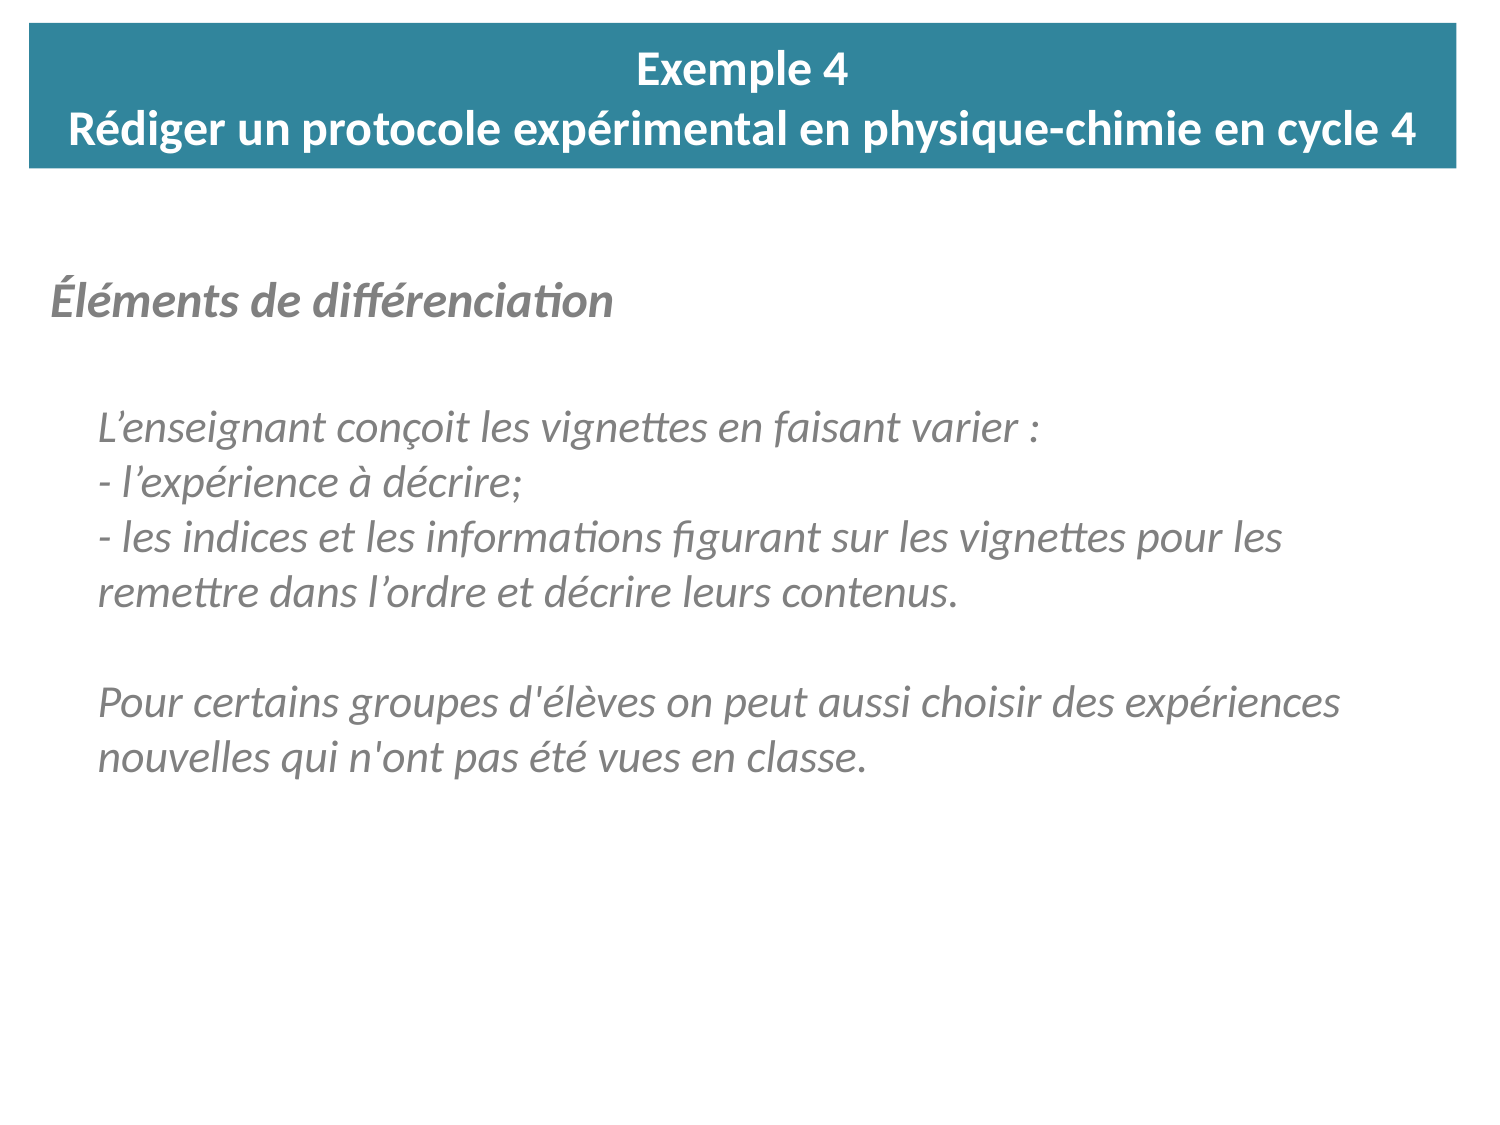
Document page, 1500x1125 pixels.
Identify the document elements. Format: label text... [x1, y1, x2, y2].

text_box Exemple 4 Rédiger un protocole expérimental en physique-chimie en cycle 4 [29, 22, 1457, 169]
text_box L’enseignant conçoit les vignettes en faisant varier : - l’expérience à décrire; - les indices et les informations figurant sur les vignettes pour les remettre dans l’ordre et décrire leurs contenus. Pour certains groupes d'élèves on peut aussi choisir des expériences nouvelles qui n'ont pas été vues en classe. [82, 389, 1406, 792]
text_box Éléments de différenciation [35, 259, 1472, 367]
